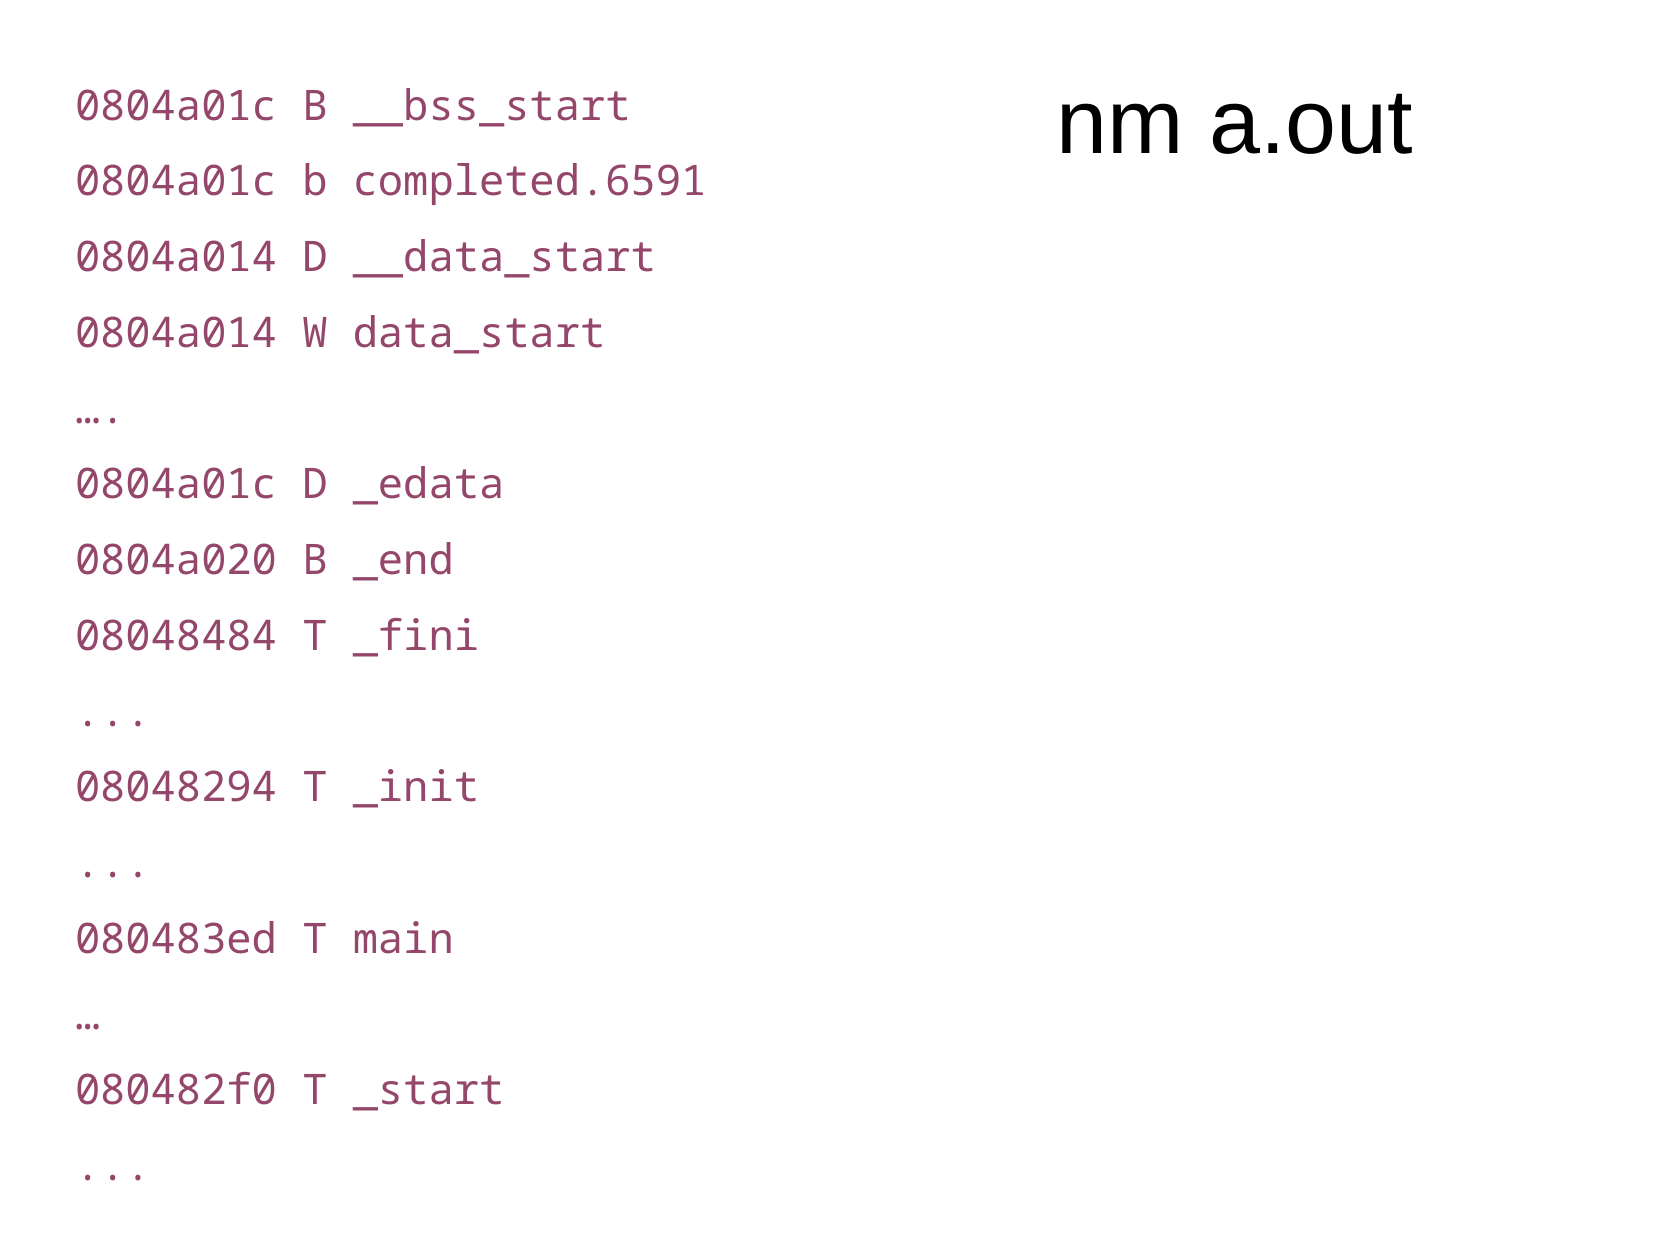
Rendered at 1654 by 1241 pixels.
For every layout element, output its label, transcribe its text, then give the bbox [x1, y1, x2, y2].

title nm a.out [862, 55, 1609, 188]
list 0804a01c B __bss_start 0804a01c b completed.6591 0804a014 D __data_start 0804a014 W data_start …. 0804a01c D _edata 0804a020 B _end 08048484 T _fini ... 08048294 T _init ... 080483ed T main … 080482f0 T _start ... [75, 75, 1564, 1201]
